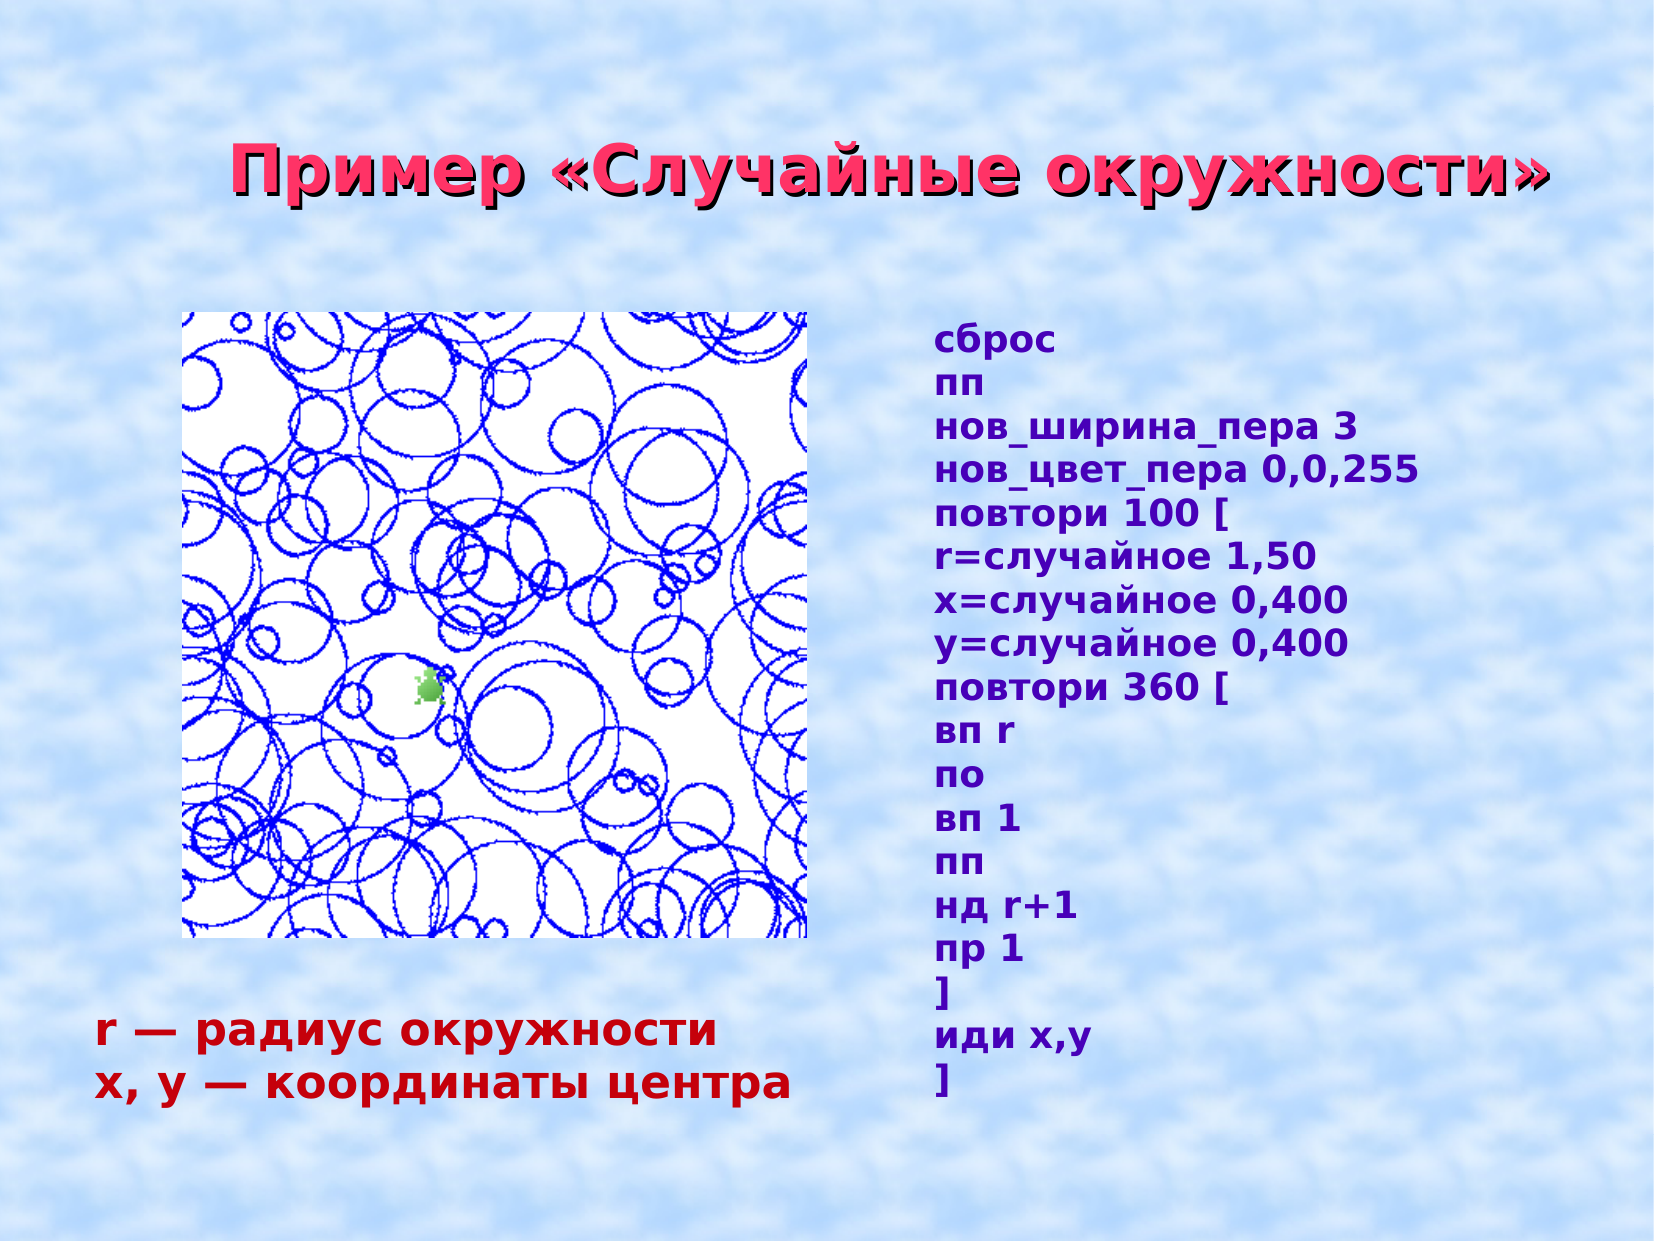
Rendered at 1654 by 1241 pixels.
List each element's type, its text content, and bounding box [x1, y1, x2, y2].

picture [0, 0, 1654, 1241]
text_box r — радиус окружности x, y — координаты центра [79, 995, 858, 1118]
text_box Пример «Случайные окружности» [212, 123, 1569, 217]
text_box сброс пп нов_ширина_пера 3 нов_цвет_пера 0,0,255 повтори 100 [ r=случайное 1,50 x=случайное 0,400 y=случайное 0,400 повтори 360 [ вп r по вп 1 пп нд r+1 пр 1 ] иди x,y ] [918, 310, 1491, 1109]
